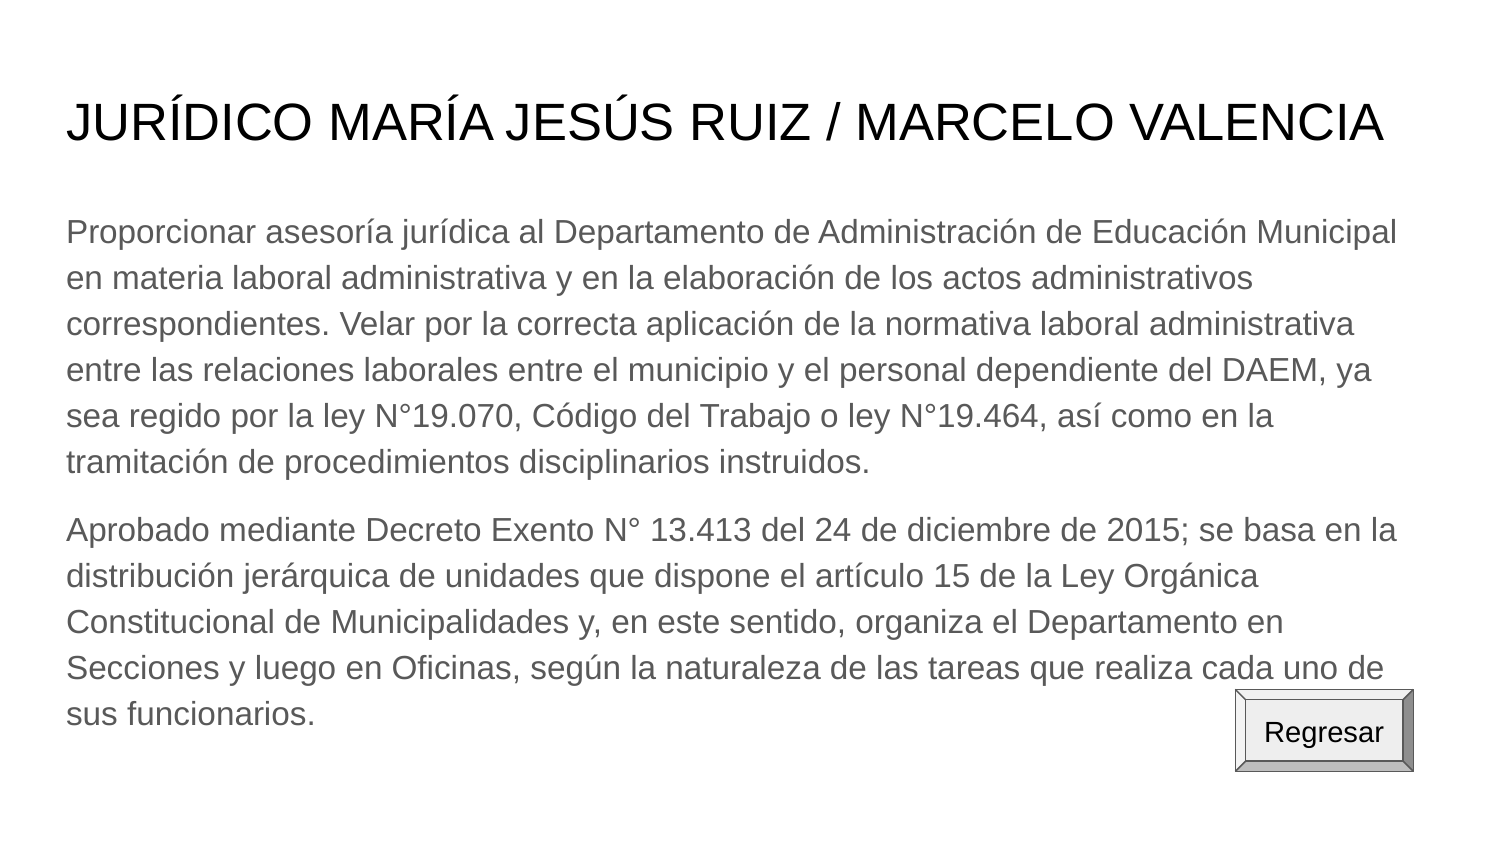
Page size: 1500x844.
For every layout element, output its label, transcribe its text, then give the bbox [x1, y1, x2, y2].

text_box Regresar [1246, 700, 1403, 761]
title JURÍDICO MARÍA JESÚS RUIZ / MARCELO VALENCIA [51, 72, 1449, 167]
list Proporcionar asesoría jurídica al Departamento de Administración de Educación Municipal en materia laboral administrativa y en la elaboración de los actos administrativos correspondientes. Velar por la correcta aplicación de la normativa laboral administrativa entre las relaciones laborales entre el municipio y el personal dependiente del DAEM, ya sea regido por la ley N°19.070, Código del Trabajo o ley N°19.464, así como en la tramitación de procedimientos disciplinarios instruidos. Aprobado mediante Decreto Exento N° 13.413 del 24 de diciembre de 2015; se basa en la distribución jerárquica de unidades que dispone el artículo 15 de la Ley Orgánica Constitucional de Municipalidades y, en este sentido, organiza el Departamento en Secciones y luego en Oficinas, según la naturaleza de las tareas que realiza cada uno de sus funcionarios. [51, 189, 1449, 750]
